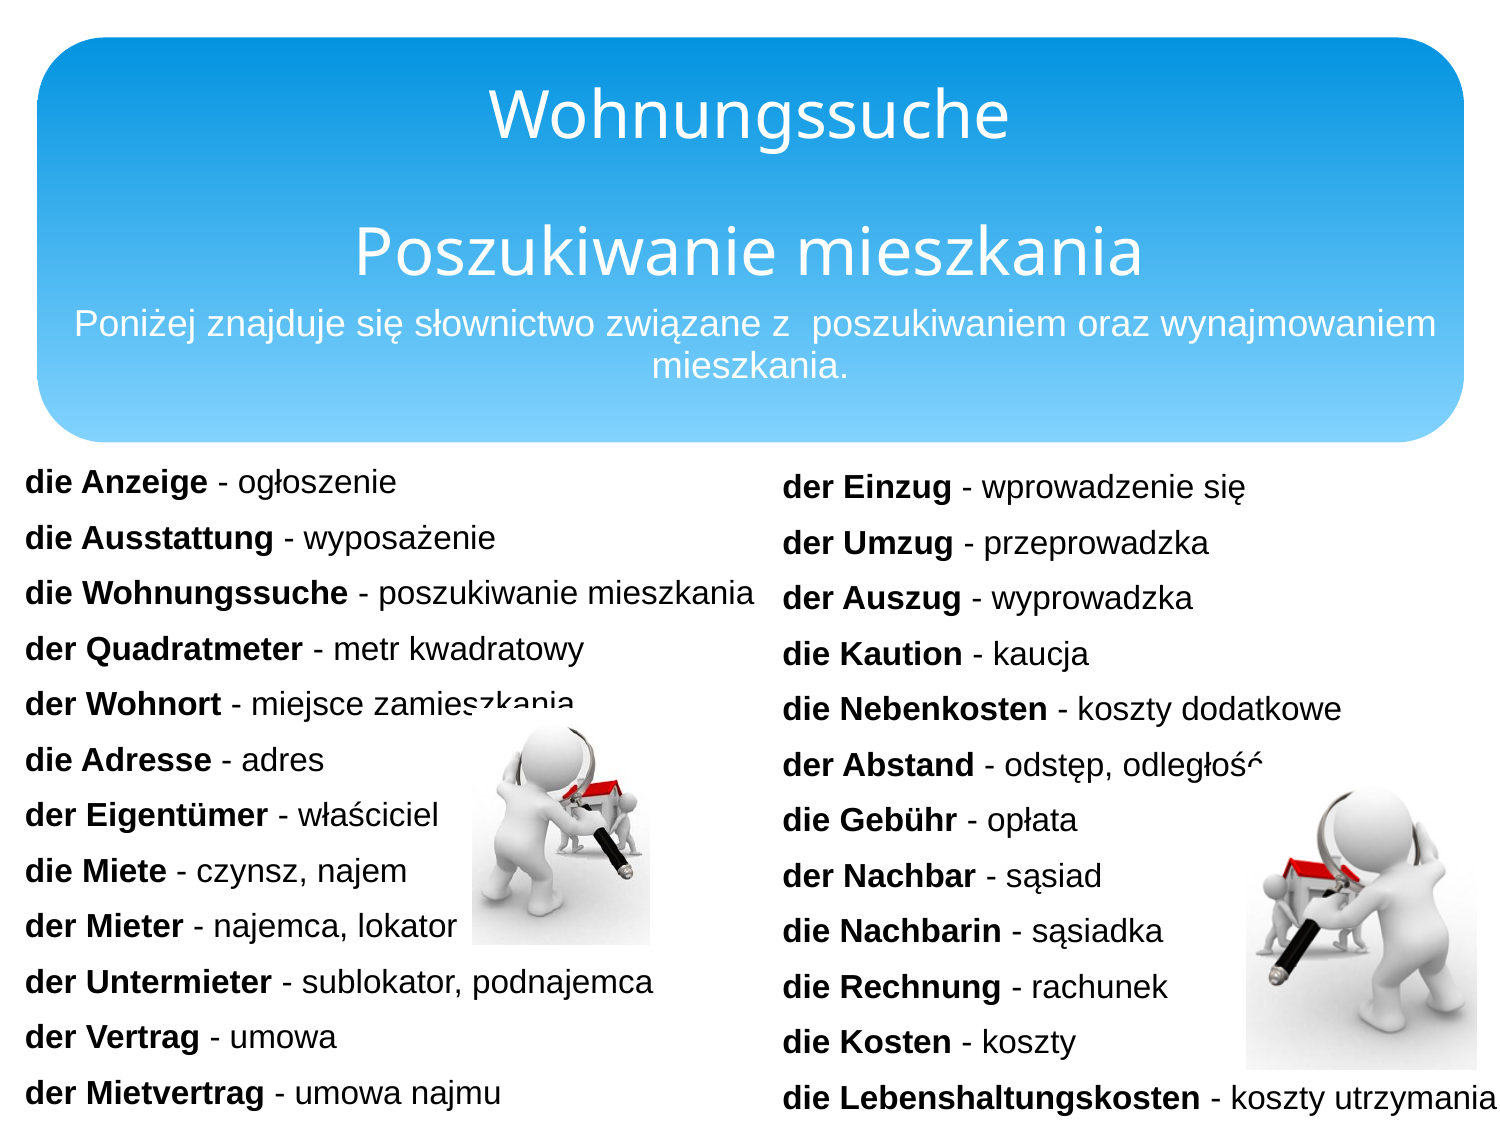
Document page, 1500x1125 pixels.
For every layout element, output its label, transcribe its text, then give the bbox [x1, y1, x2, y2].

title Wohnungssuche Poszukiwanie mieszkania [75, 56, 1425, 261]
text_box Poniżej znajduje się słownictwo związane z poszukiwaniem oraz wynajmowaniem mieszkania. [59, 295, 1448, 395]
picture [472, 708, 650, 945]
picture [1246, 767, 1477, 1070]
text_box der Einzug - wprowadzenie się der Umzug - przeprowadzka der Auszug - wyprowadzka die Kaution - kaucja die Nebenkosten - koszty dodatkowe der Abstand - odstęp, odległość die Gebühr - opłata der Nachbar - sąsiad die Nachbarin - sąsiadka die Rechnung - rachunek die Kosten - koszty die Lebenshaltungskosten - koszty utrzymania [767, 442, 1500, 1125]
subtitle die Anzeige - ogłoszenie die Ausstattung - wyposażenie die Wohnungssuche - poszukiwanie mieszkania der Quadratmeter - metr kwadratowy der Wohnort - miejsce zamieszkania die Adresse - adres der Eigentümer - właściciel die Miete - czynsz, najem der Mieter - najemca, lokator der Untermieter - sublokator, podnajemca der Vertrag - umowa der Mietvertrag - umowa najmu [24, 442, 767, 1125]
